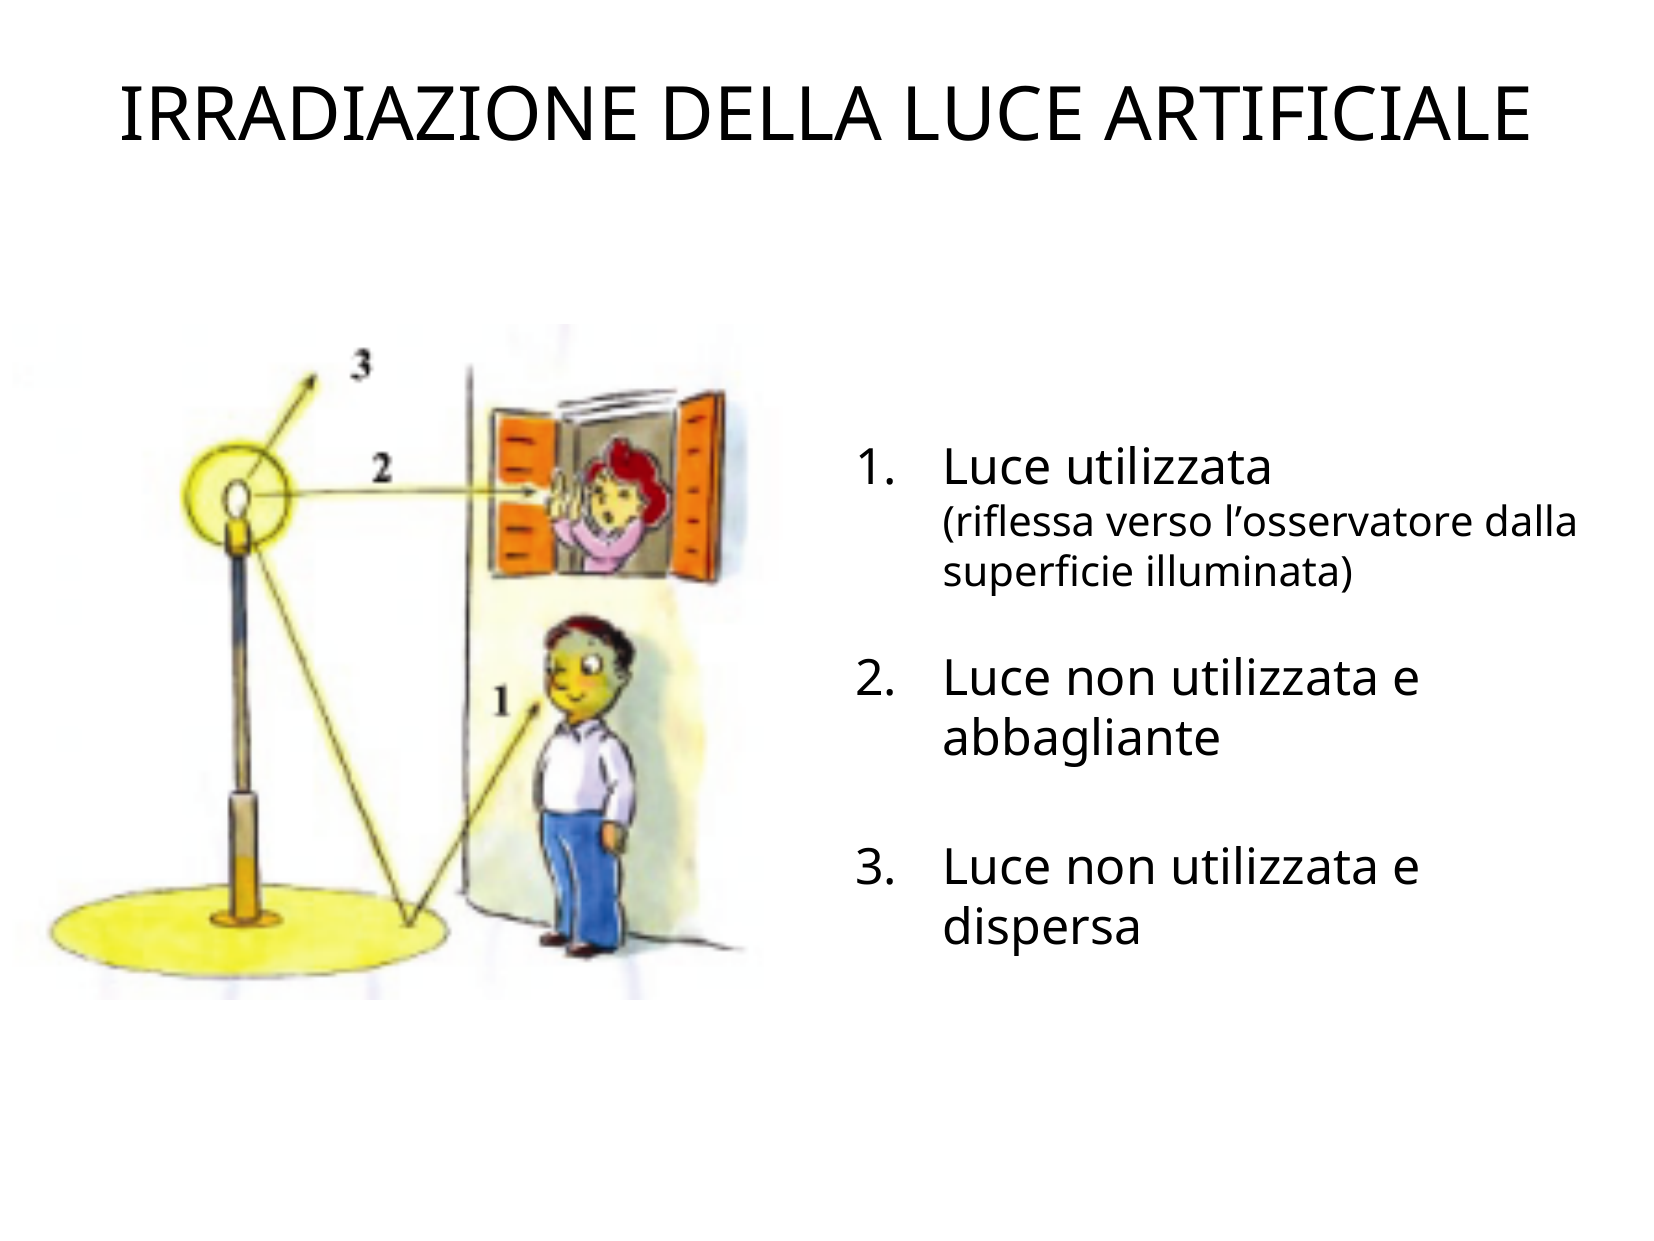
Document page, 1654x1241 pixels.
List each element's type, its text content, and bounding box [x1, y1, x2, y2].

list Luce utilizzata (riflessa verso l’osservatore dalla superficie illuminata) Luce non utilizzata e abbagliante Luce non utilizzata e dispersa [840, 427, 1613, 951]
picture [0, 324, 834, 1000]
title IRRADIAZIONE DELLA LUCE ARTIFICIALE [0, 41, 1654, 180]
